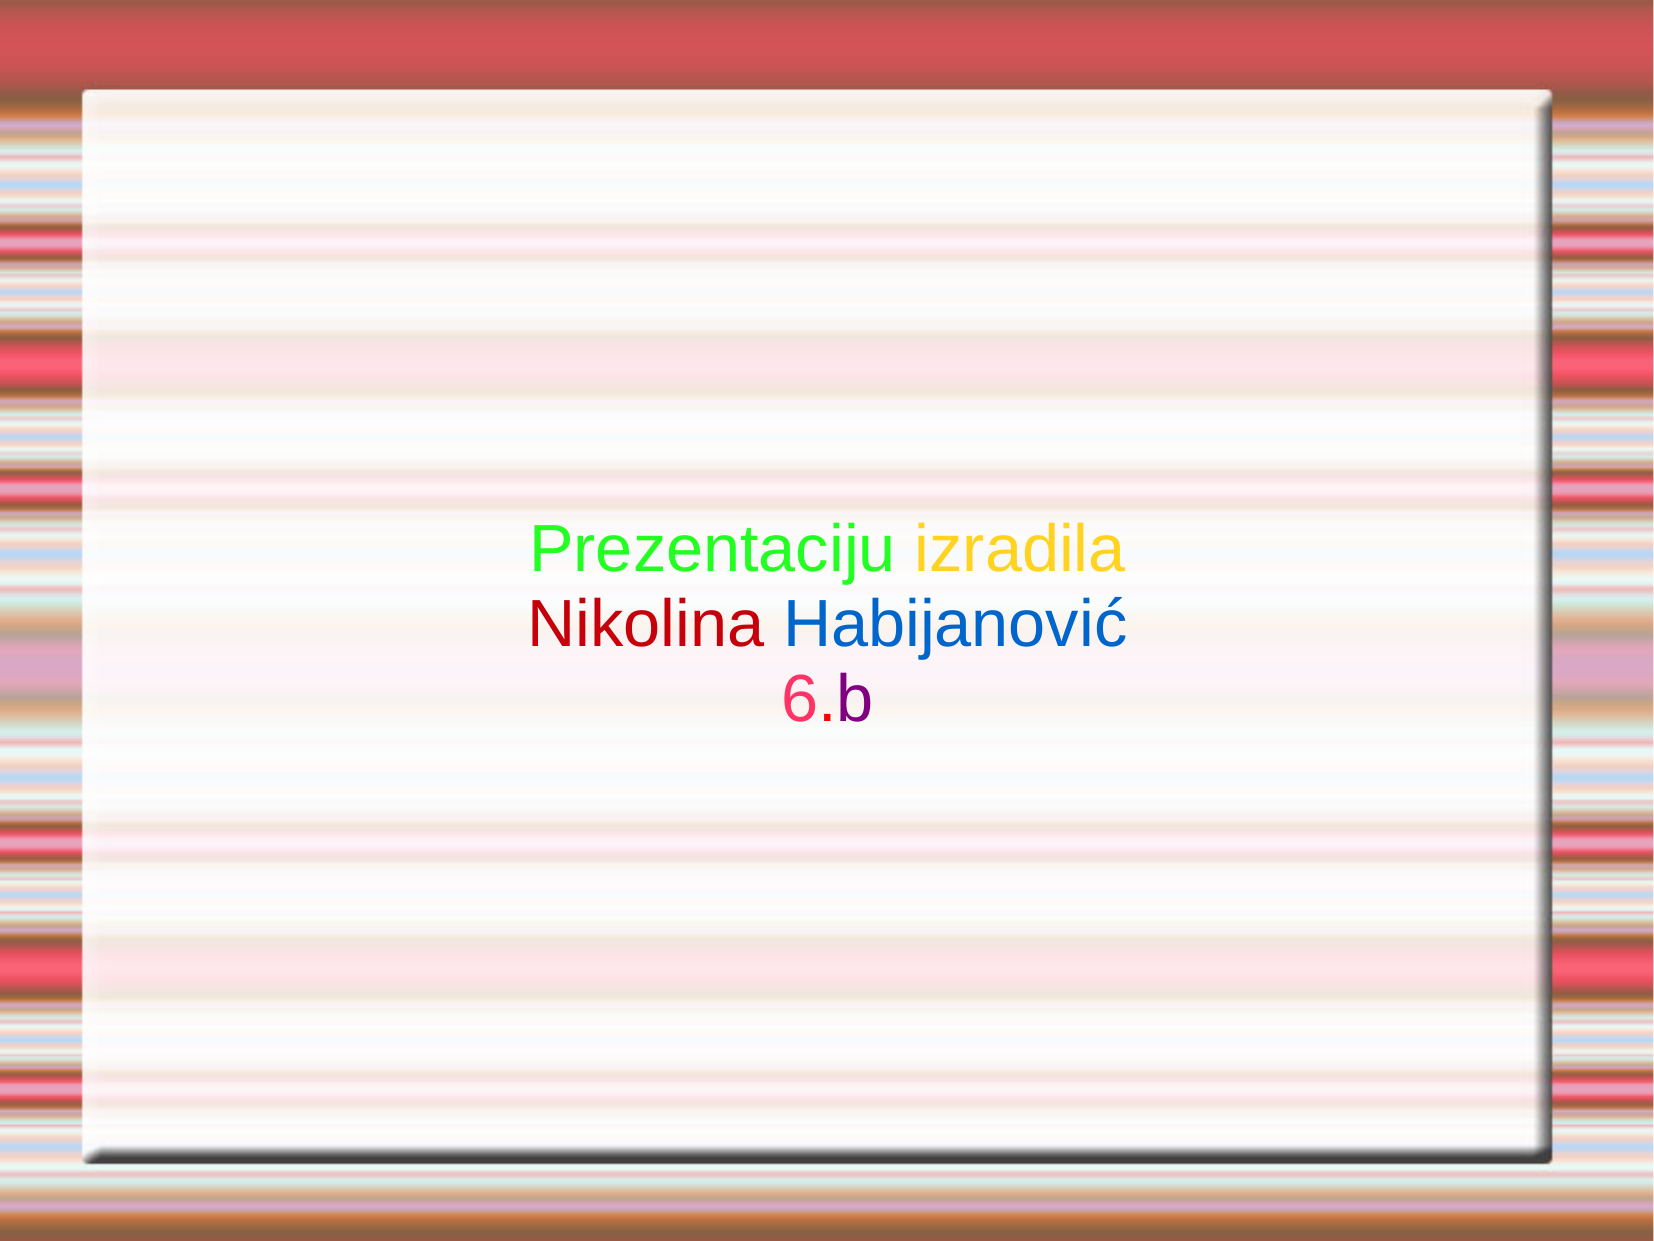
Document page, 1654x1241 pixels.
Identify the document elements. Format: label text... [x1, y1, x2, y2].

subtitle Prezentaciju izradila Nikolina Habijanović 6.b [121, 114, 1534, 1132]
picture [0, 0, 1654, 1241]
